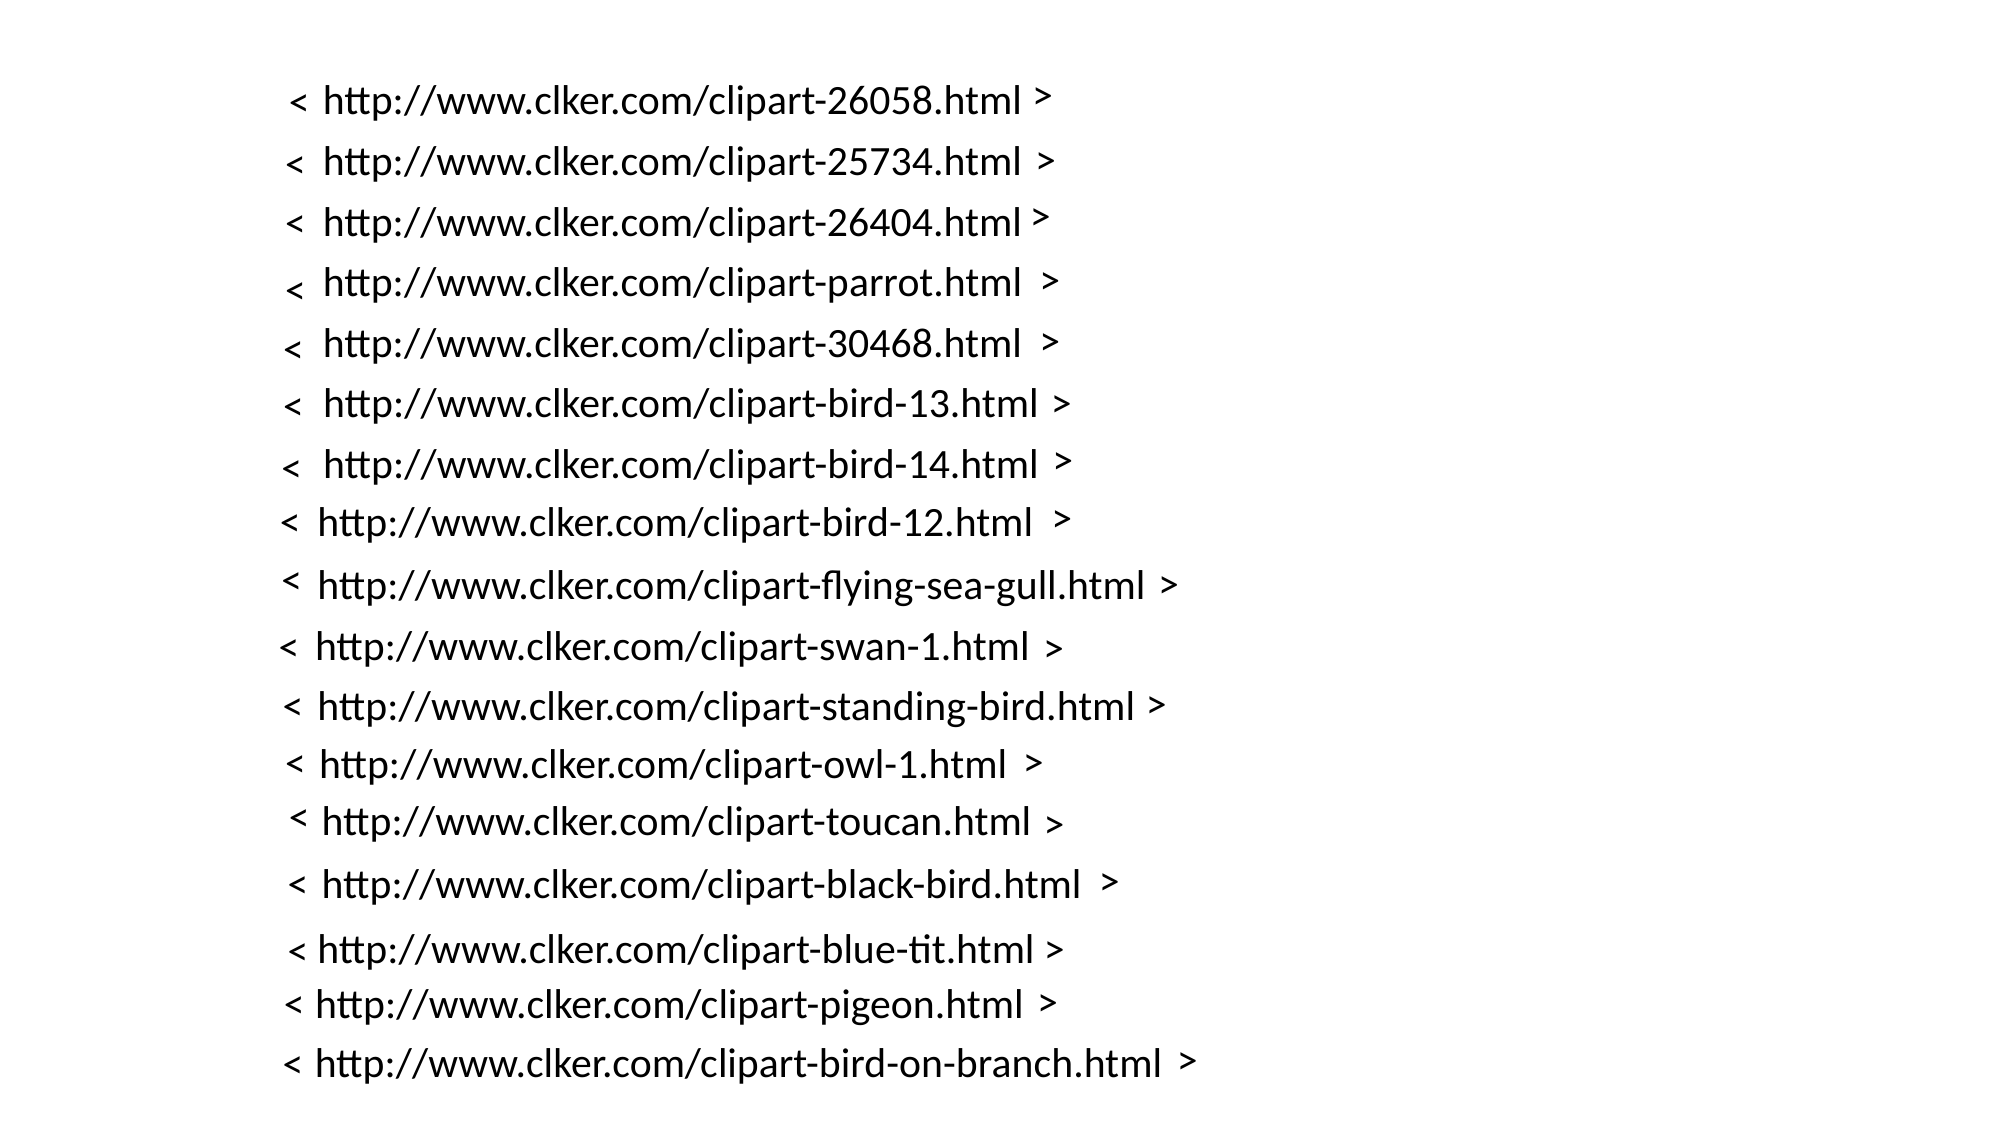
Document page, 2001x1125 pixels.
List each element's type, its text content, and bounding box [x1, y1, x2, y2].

text_box < [267, 1029, 322, 1096]
text_box < [273, 782, 328, 849]
text_box > [1161, 1025, 1205, 1092]
text_box http://www.clker.com/clipart-swan-1.html [318, 611, 1045, 672]
text_box http://www.clker.com/clipart-25734.html [324, 126, 1024, 187]
text_box < [270, 195, 324, 254]
text_box > [1028, 914, 1065, 967]
text_box < [266, 545, 320, 611]
text_box http://www.clker.com/clipart-26058.html [308, 66, 1021, 126]
text_box > [1008, 727, 1061, 793]
text_box > [1028, 789, 1080, 855]
text_box http://www.clker.com/clipart-parrot.html [324, 248, 1024, 308]
text_box http://www.clker.com/clipart-26404.html [324, 187, 1024, 248]
text_box < [272, 849, 327, 915]
text_box > [1143, 549, 1211, 615]
text_box http://www.clker.com/clipart-bird-12.html [319, 487, 1049, 551]
text_box http://www.clker.com/clipart-pigeon.html [323, 970, 1022, 1029]
text_box http://www.clker.com/clipart-standing-bird.html [322, 672, 1151, 737]
text_box < [269, 254, 324, 321]
text_box < [273, 67, 328, 133]
text_box > [1130, 668, 1206, 735]
text_box http://www.clker.com/clipart-30468.html [322, 308, 1024, 369]
text_box < [264, 487, 319, 554]
text_box < [263, 611, 318, 678]
text_box http://www.clker.com/clipart-bird-13.html [322, 369, 1035, 429]
text_box > [1024, 306, 1097, 373]
text_box http://www.clker.com/clipart-owl-1.html [324, 730, 1008, 786]
text_box < [269, 128, 324, 195]
text_box > [1036, 483, 1090, 549]
text_box > [1022, 967, 1113, 1033]
text_box http://www.clker.com/clipart-bird-on-branch.html [322, 1029, 1178, 1094]
text_box > [1024, 245, 1076, 311]
text_box > [1020, 181, 1045, 247]
text_box > [1035, 367, 1109, 434]
text_box < [272, 915, 327, 982]
text_box http://www.clker.com/clipart-bird-14.html [320, 429, 1037, 487]
text_box < [267, 671, 322, 737]
text_box > [1084, 846, 1131, 912]
text_box > [1024, 125, 1051, 191]
text_box http://www.clker.com/clipart-blue-tit.html [327, 914, 1028, 970]
text_box < [268, 969, 323, 1036]
text_box > [1028, 613, 1083, 679]
text_box < [266, 432, 320, 499]
text_box http://www.clker.com/clipart-black-bird.html [327, 849, 1097, 914]
text_box http://www.clker.com/clipart-flying-sea-gull.html [320, 551, 1161, 616]
text_box > [1021, 59, 1047, 126]
text_box http://www.clker.com/clipart-toucan.html [328, 786, 1028, 849]
text_box < [269, 728, 324, 794]
text_box < [268, 380, 322, 437]
text_box > [1037, 425, 1085, 483]
text_box < [268, 314, 322, 380]
